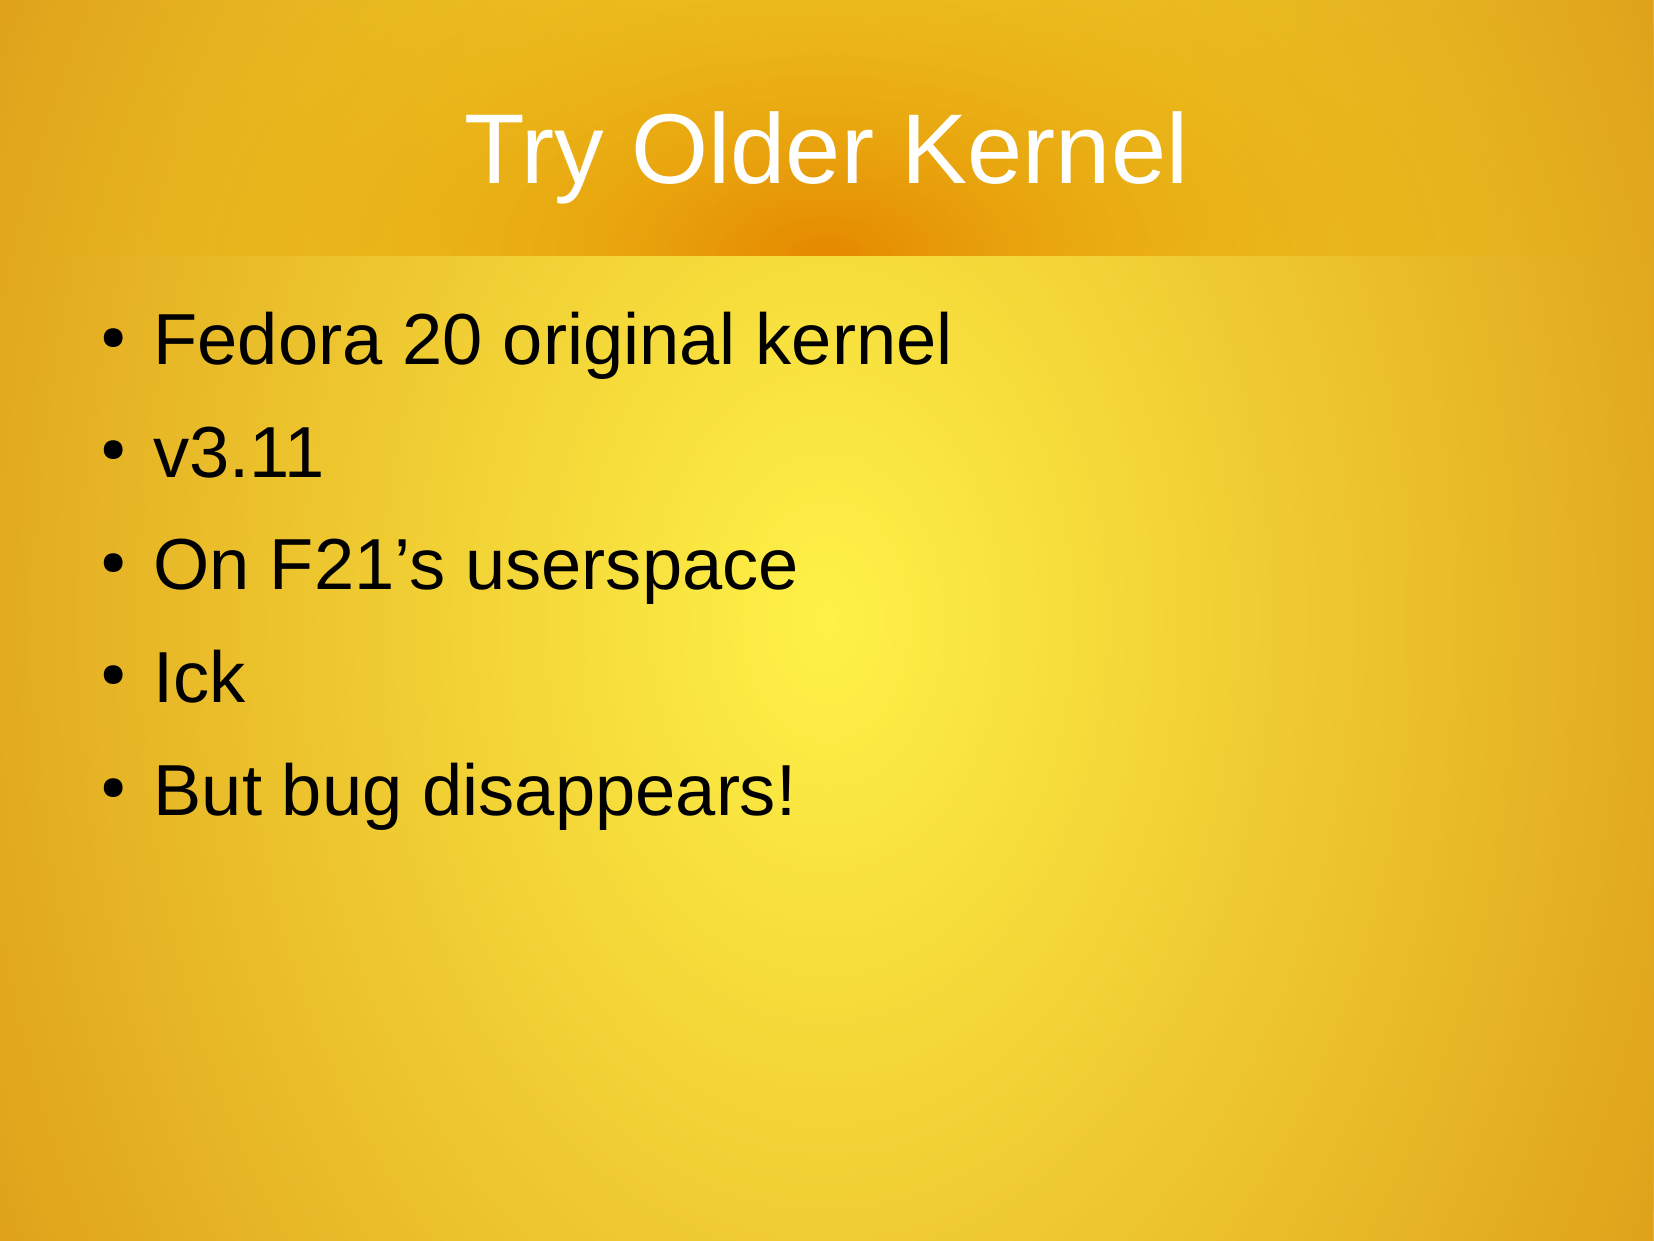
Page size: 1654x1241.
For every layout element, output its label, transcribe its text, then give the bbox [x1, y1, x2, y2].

list Fedora 20 original kernel v3.11 On F21’s userspace Ick But bug disappears! [82, 299, 1571, 1019]
title Try Older Kernel [82, 47, 1571, 252]
